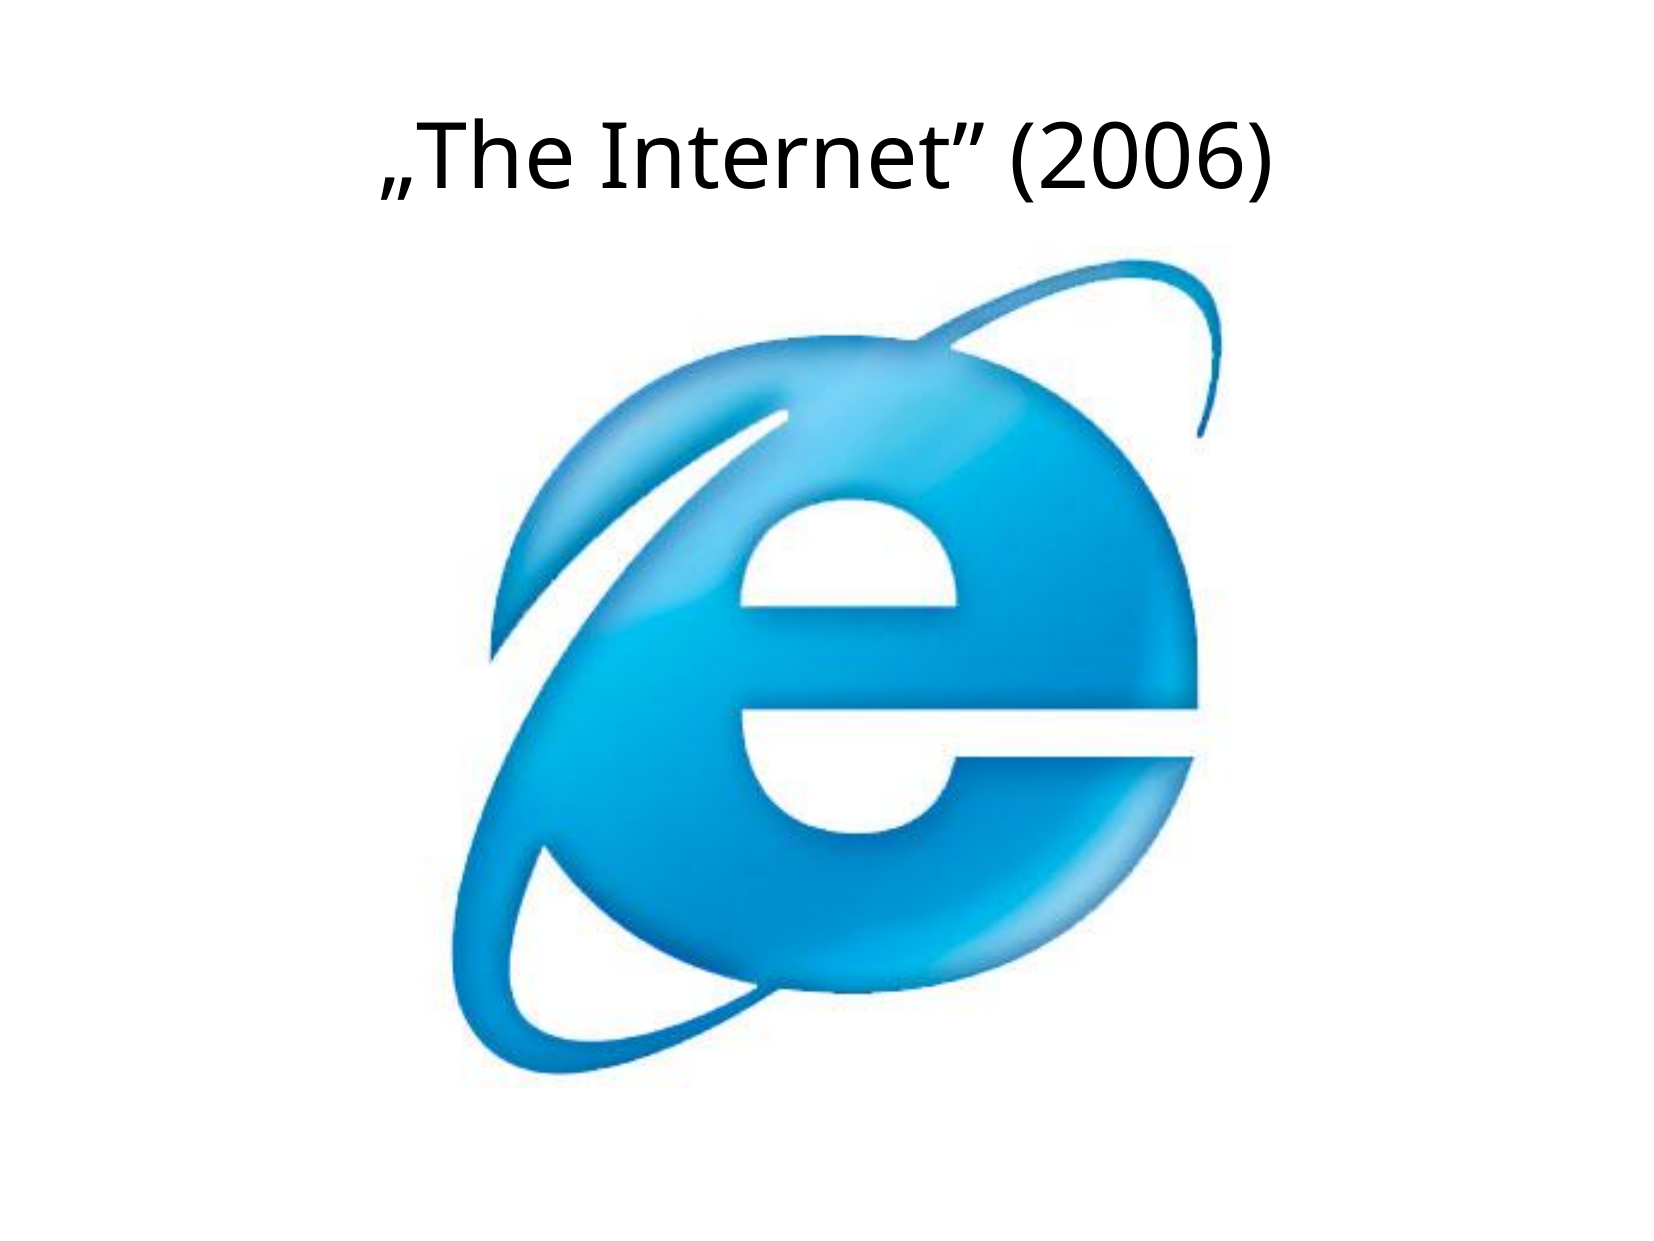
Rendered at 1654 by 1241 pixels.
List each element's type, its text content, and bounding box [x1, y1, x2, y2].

title „The Internet” (2006) [82, 49, 1571, 257]
picture [195, 245, 1459, 1088]
